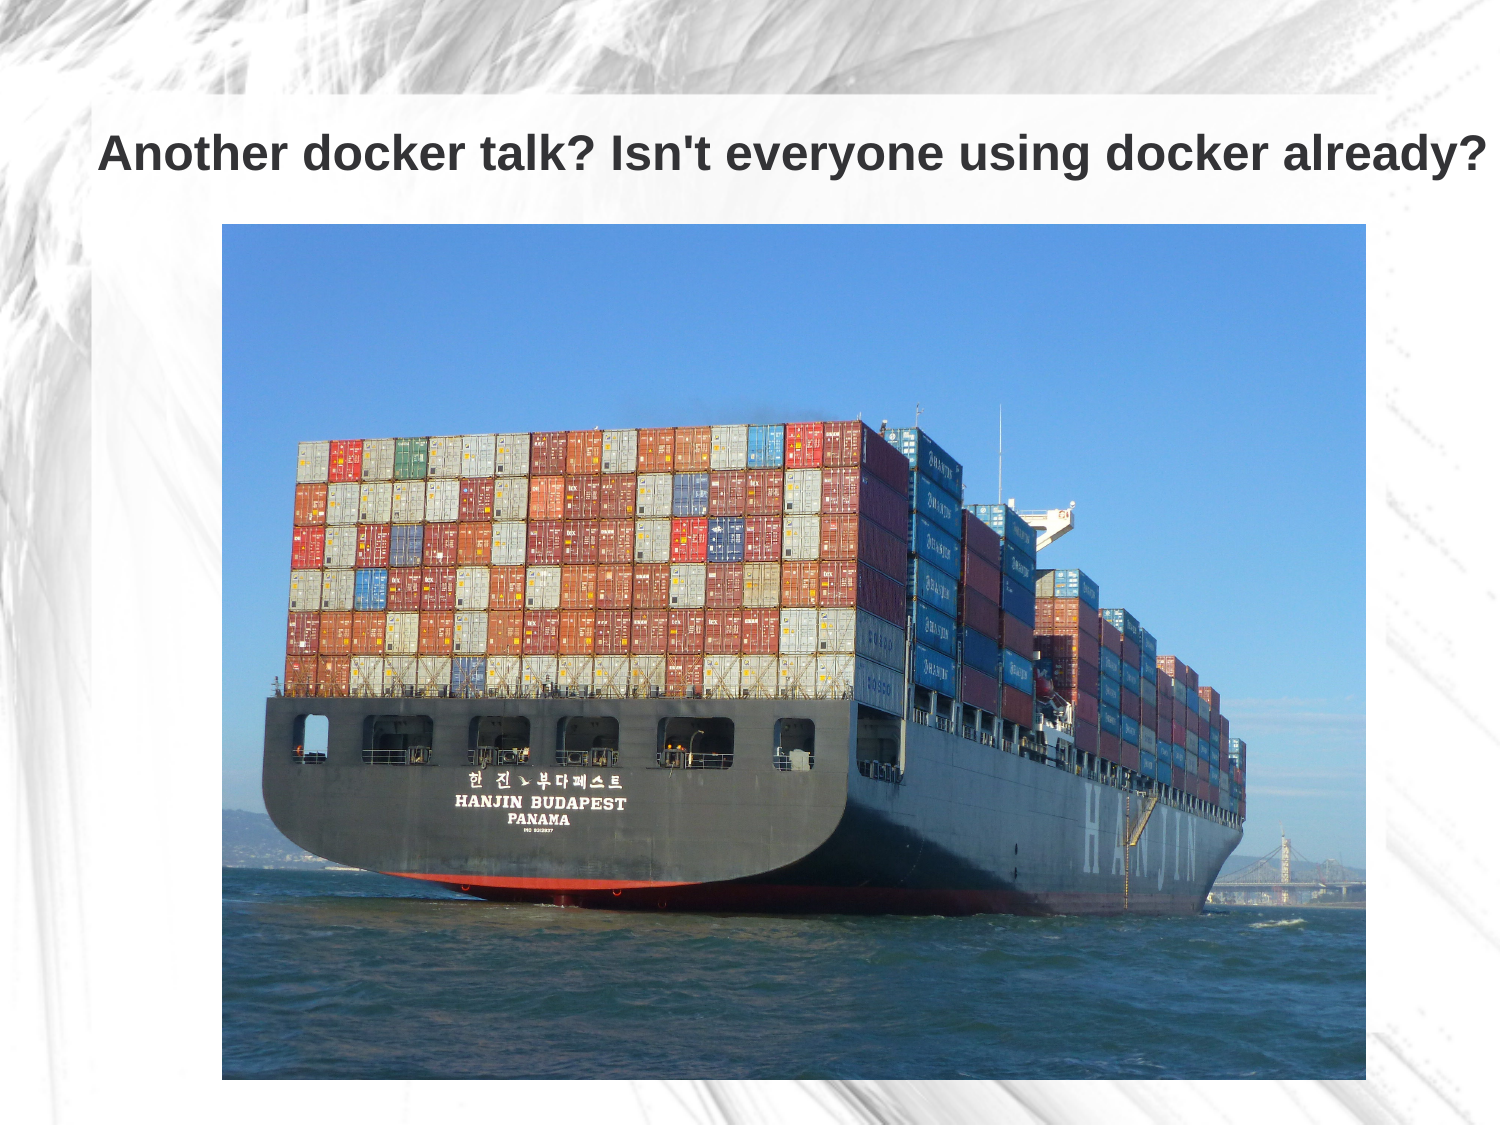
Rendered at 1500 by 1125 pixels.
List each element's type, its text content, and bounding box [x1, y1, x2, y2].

picture [0, 0, 1500, 1125]
title Another docker talk? Isn't everyone using docker already? [46, 104, 1500, 207]
